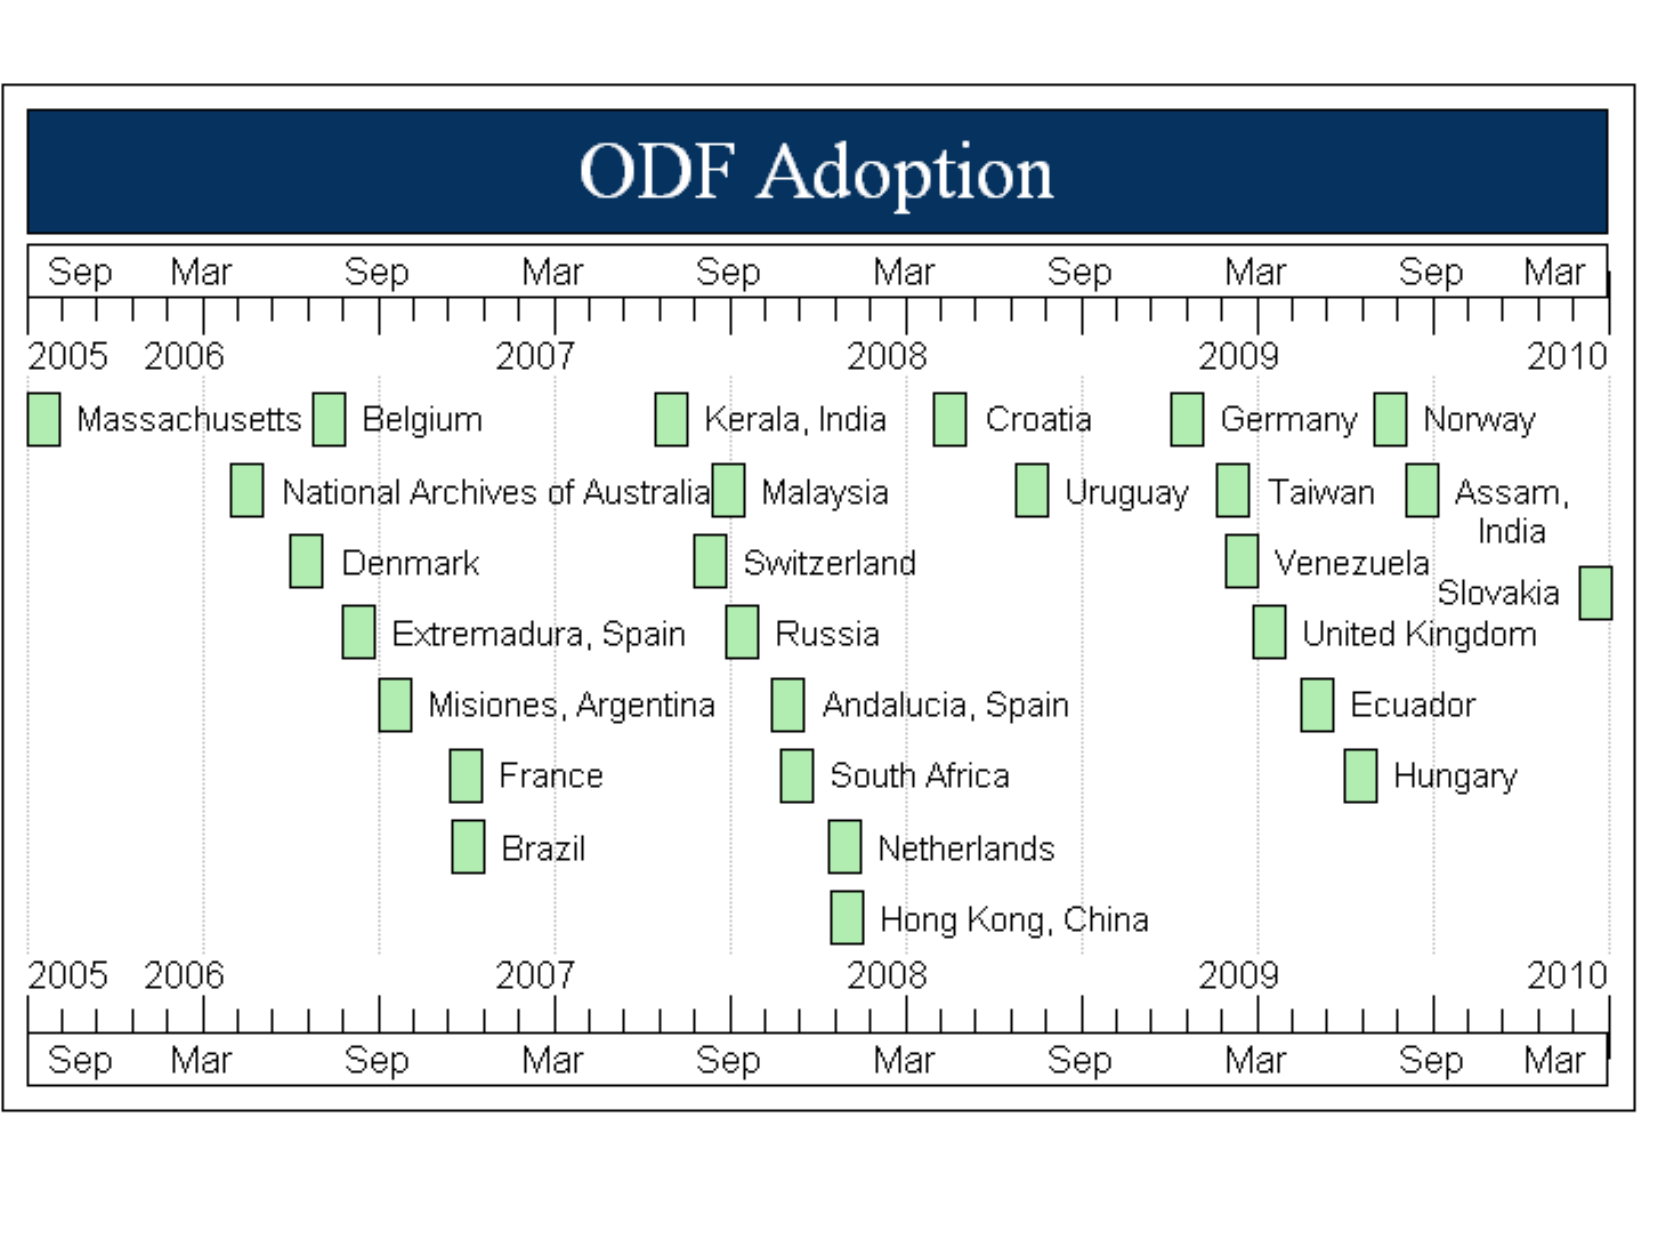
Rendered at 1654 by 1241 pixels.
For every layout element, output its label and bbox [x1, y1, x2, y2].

picture [0, 82, 1641, 1117]
